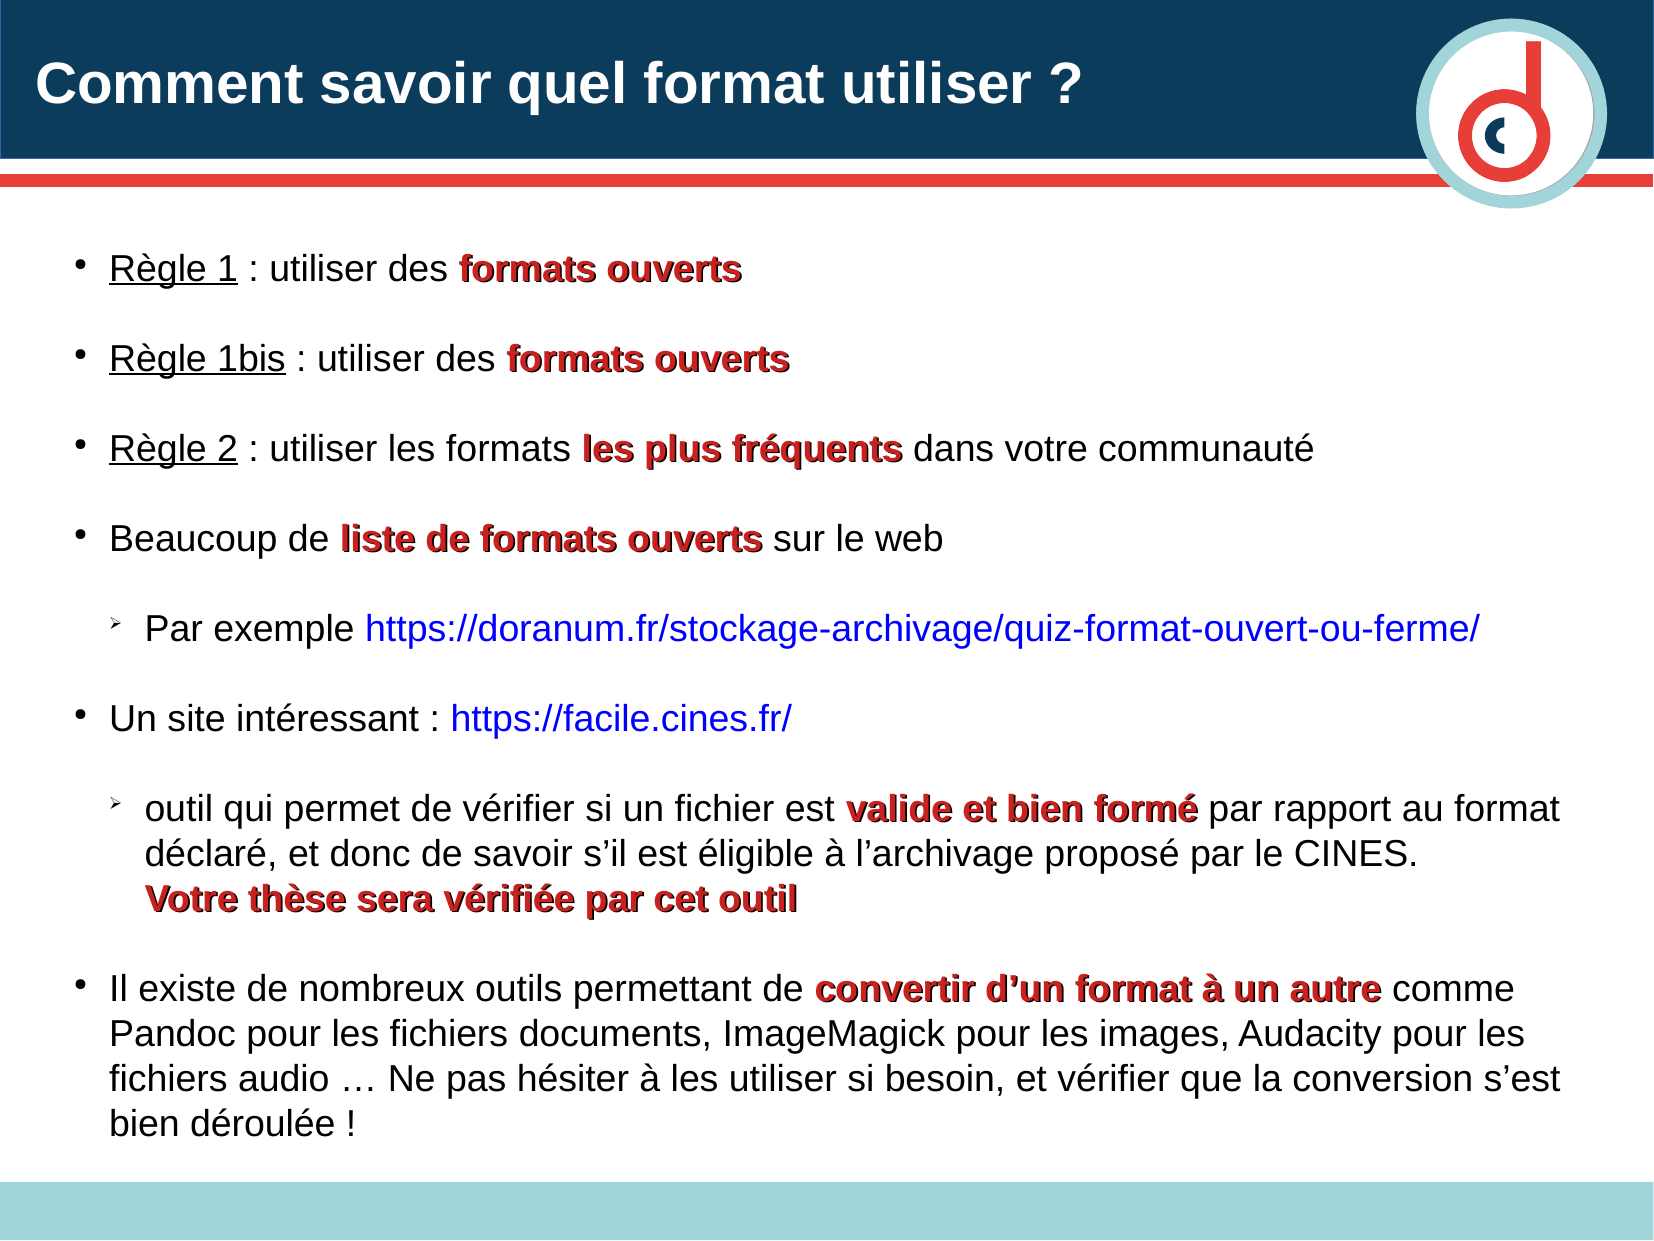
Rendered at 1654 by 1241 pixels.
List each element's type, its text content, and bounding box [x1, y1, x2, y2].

title Comment savoir quel format utiliser ? [35, 11, 1429, 159]
text_box Règle 1 : utiliser des formats ouverts Règle 1bis : utiliser des formats ouverts Règle 2 : utiliser les formats les plus fréquents dans votre communauté Beaucoup de liste de formats ouverts sur le web Par exemple https://doranum.fr/stockage-archivage/quiz-format-ouvert-ou-ferme/ Un site intéressant : https://facile.cines.fr/ outil qui permet de vérifier si un fichier est valide et bien formé par rapport au format déclaré, et donc de savoir s’il est éligible à l’archivage proposé par le CINES. Votre thèse sera vérifiée par cet outil Il existe de nombreux outils permettant de convertir d’un format à un autre comme Pandoc pour les fichiers documents, ImageMagick pour les images, Audacity pour les fichiers audio … Ne pas hésiter à les utiliser si besoin, et vérifier que la conversion s’est bien déroulée ! [58, 236, 1595, 1152]
